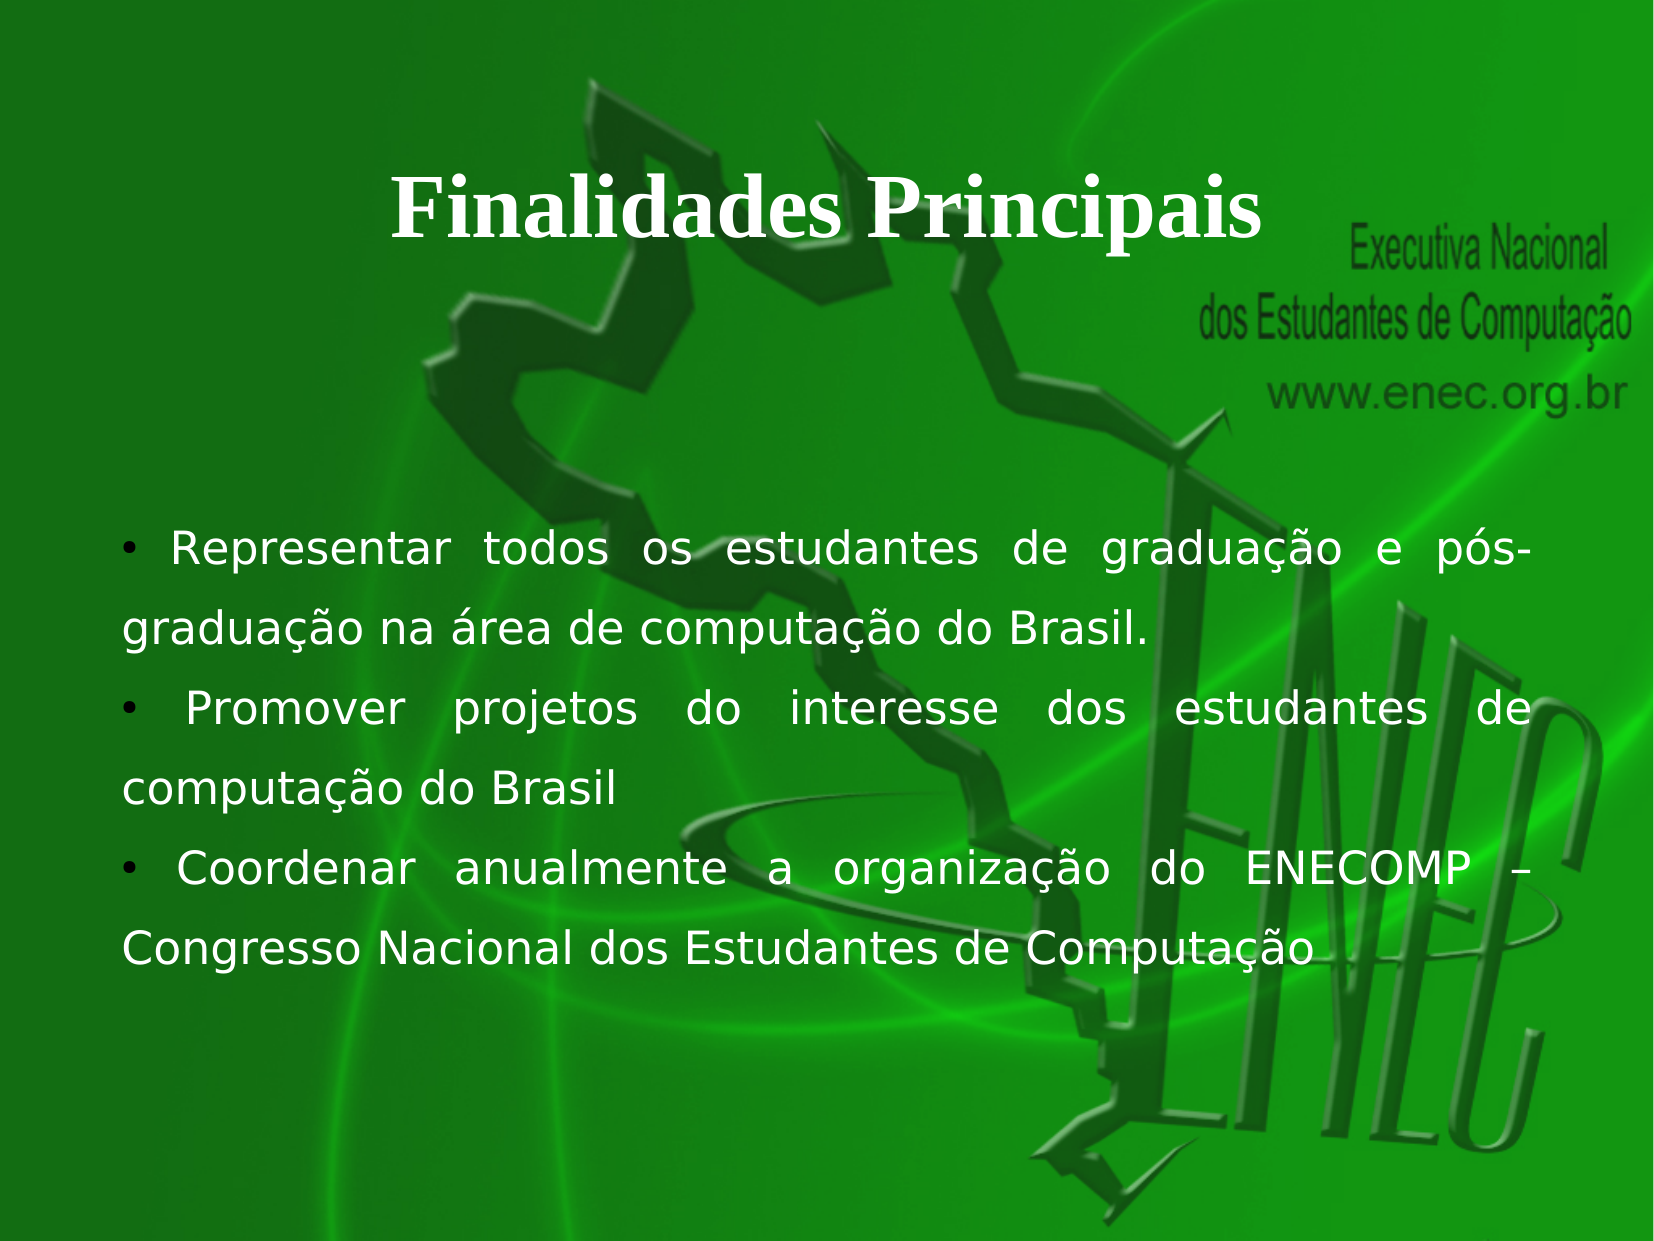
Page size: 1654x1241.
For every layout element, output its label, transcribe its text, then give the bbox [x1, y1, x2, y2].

picture [0, 0, 1654, 1241]
text_box Representar todos os estudantes de graduação e pós-graduação na área de computação do Brasil. Promover projetos do interesse dos estudantes de computação do Brasil Coordenar anualmente a organização do ENECOMP – Congresso Nacional dos Estudantes de Computação [121, 344, 1534, 1127]
title Finalidades Principais [121, 102, 1534, 311]
